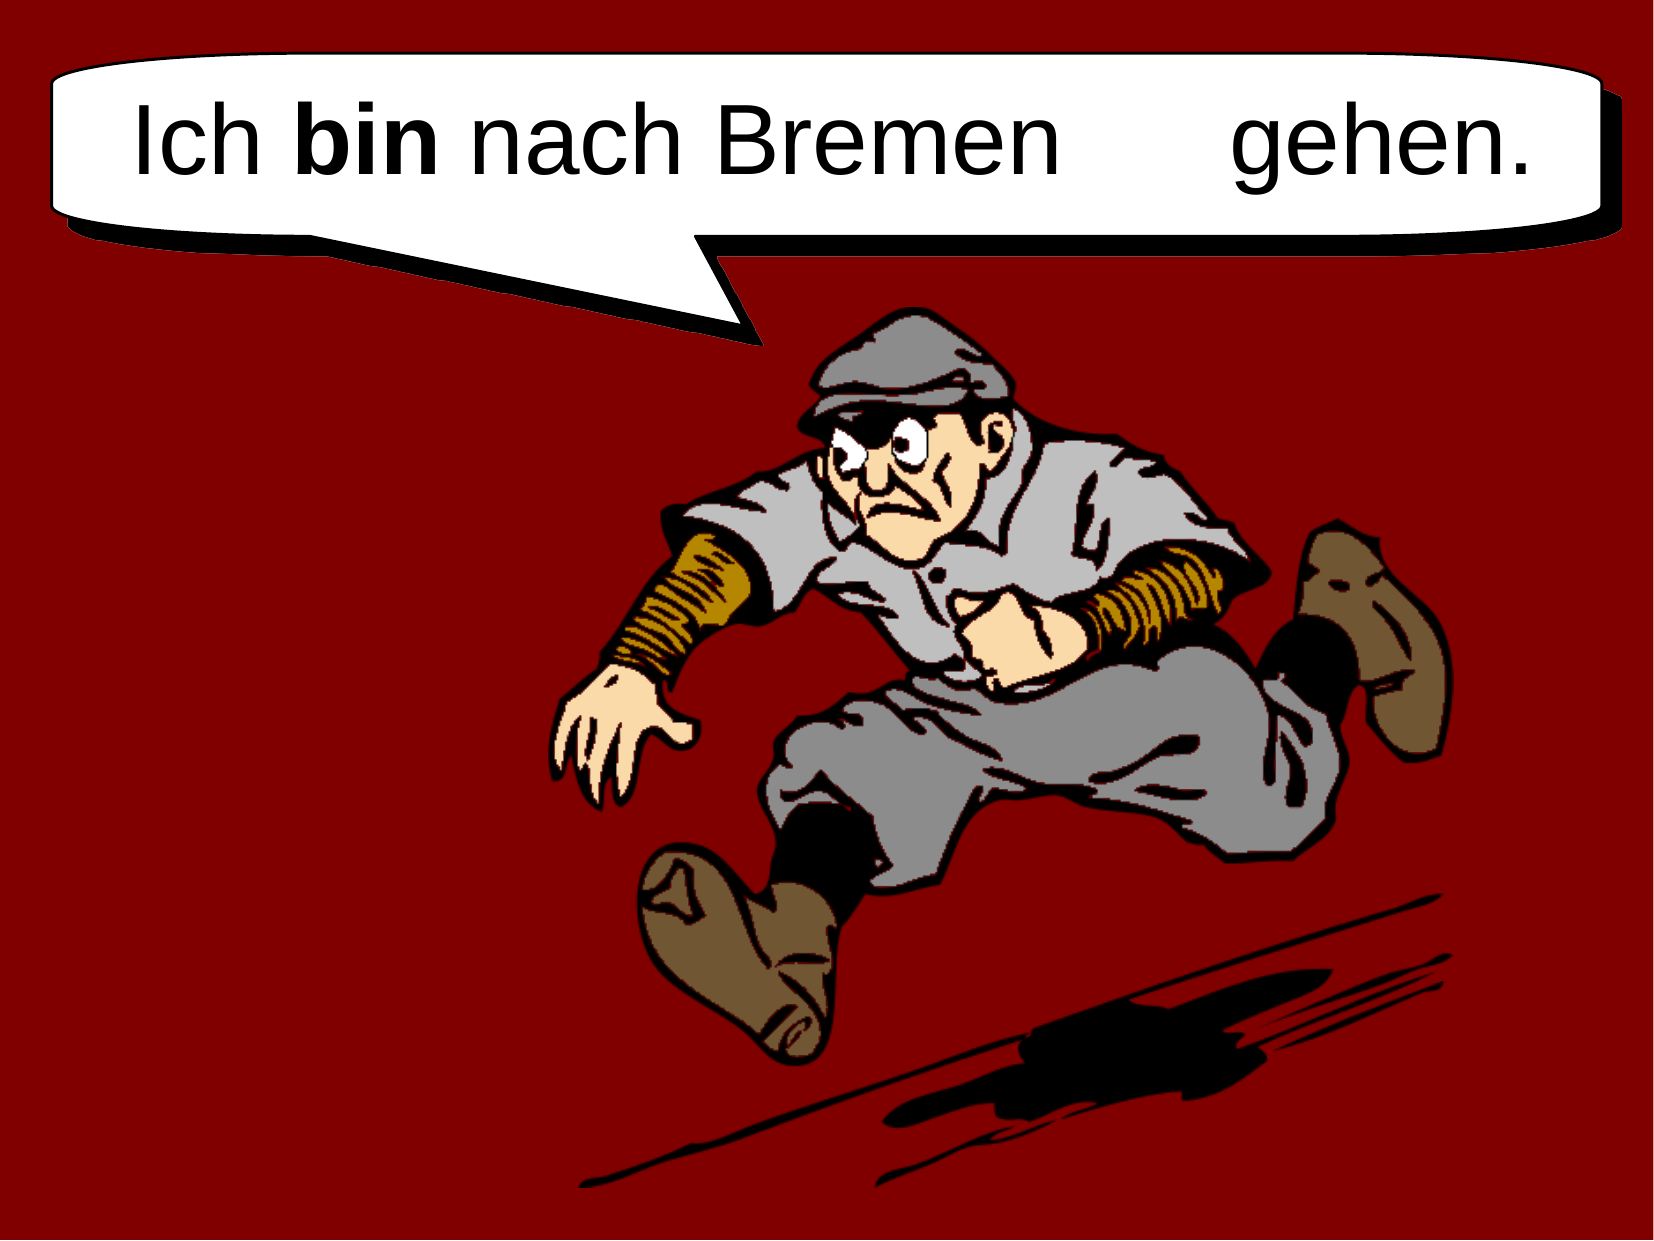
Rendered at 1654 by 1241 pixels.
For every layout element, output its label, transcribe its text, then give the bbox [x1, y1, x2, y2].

picture [548, 307, 1454, 1188]
text_box [312, 237, 744, 326]
text_box Ich bin nach Bremen gehen. [75, 76, 1591, 237]
text_box [51, 53, 1602, 219]
